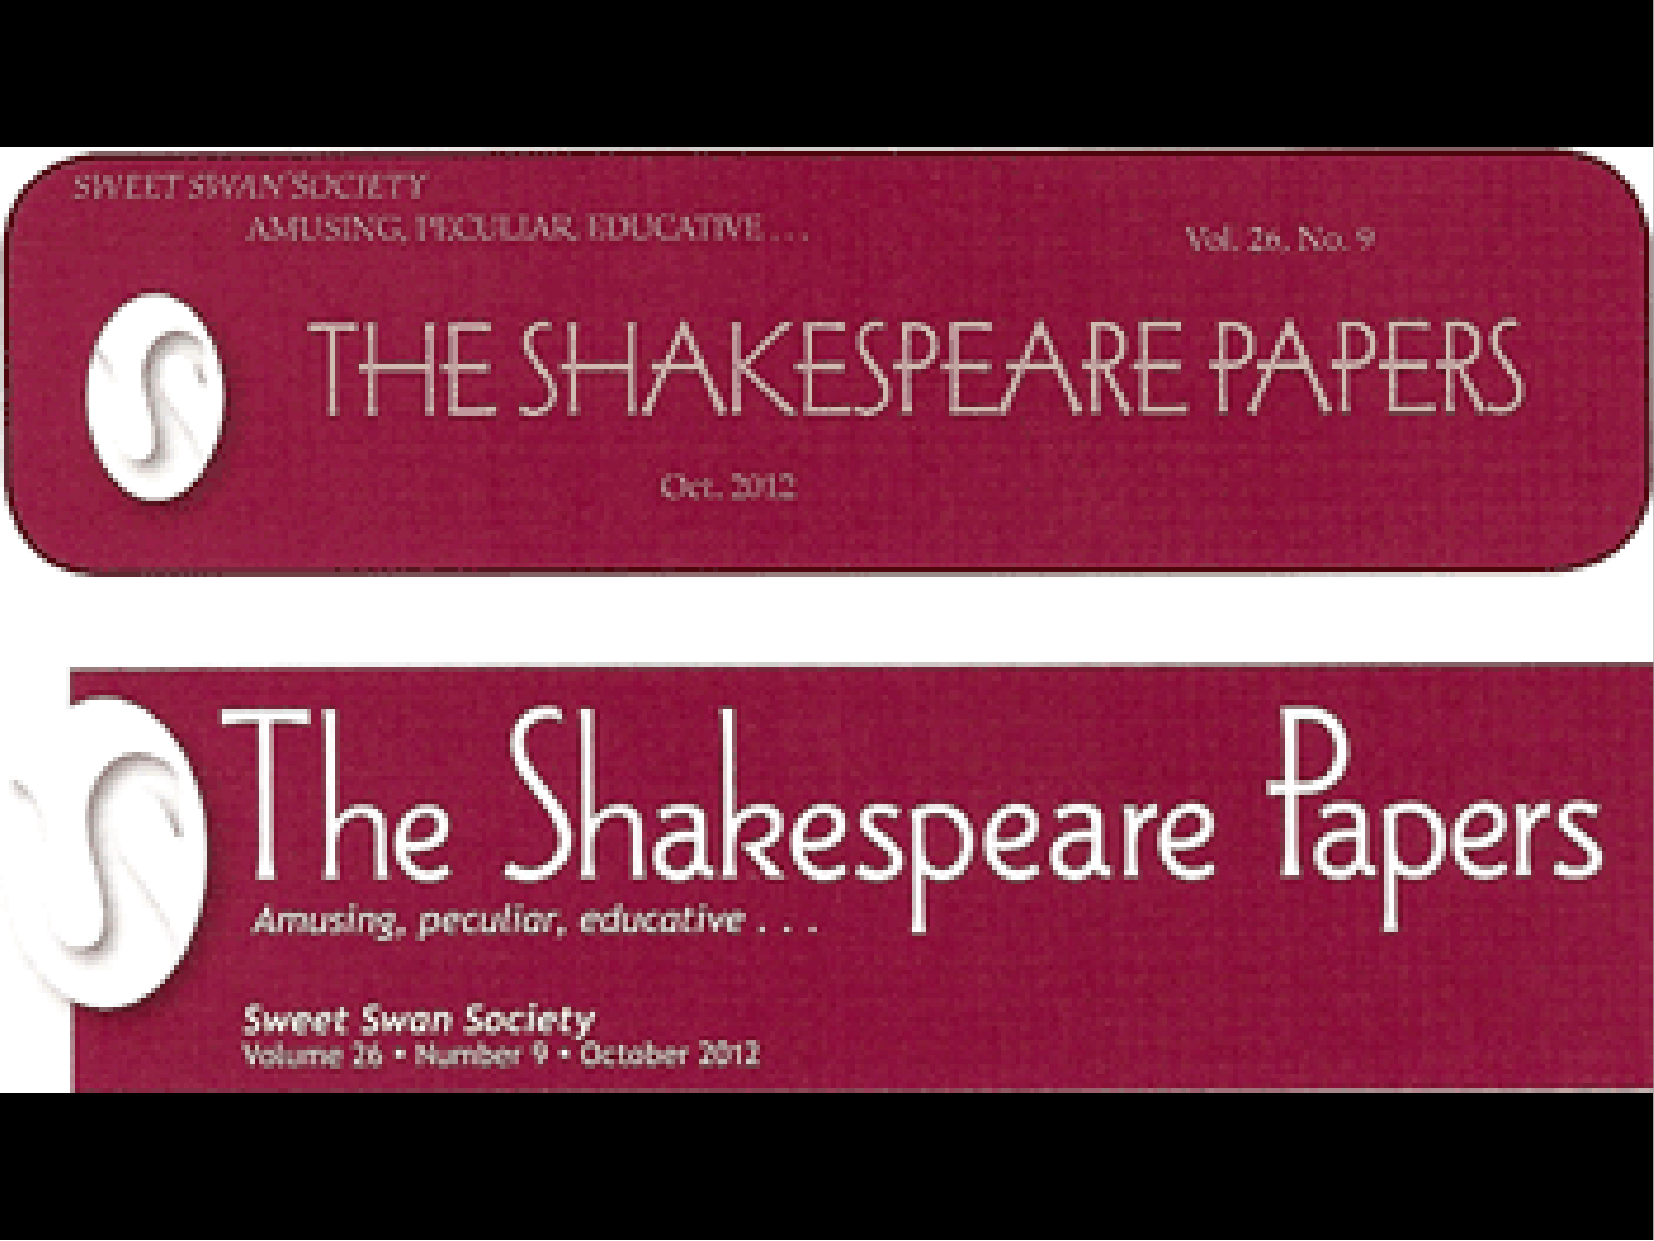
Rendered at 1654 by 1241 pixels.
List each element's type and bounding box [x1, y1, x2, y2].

picture [0, 147, 1654, 1093]
